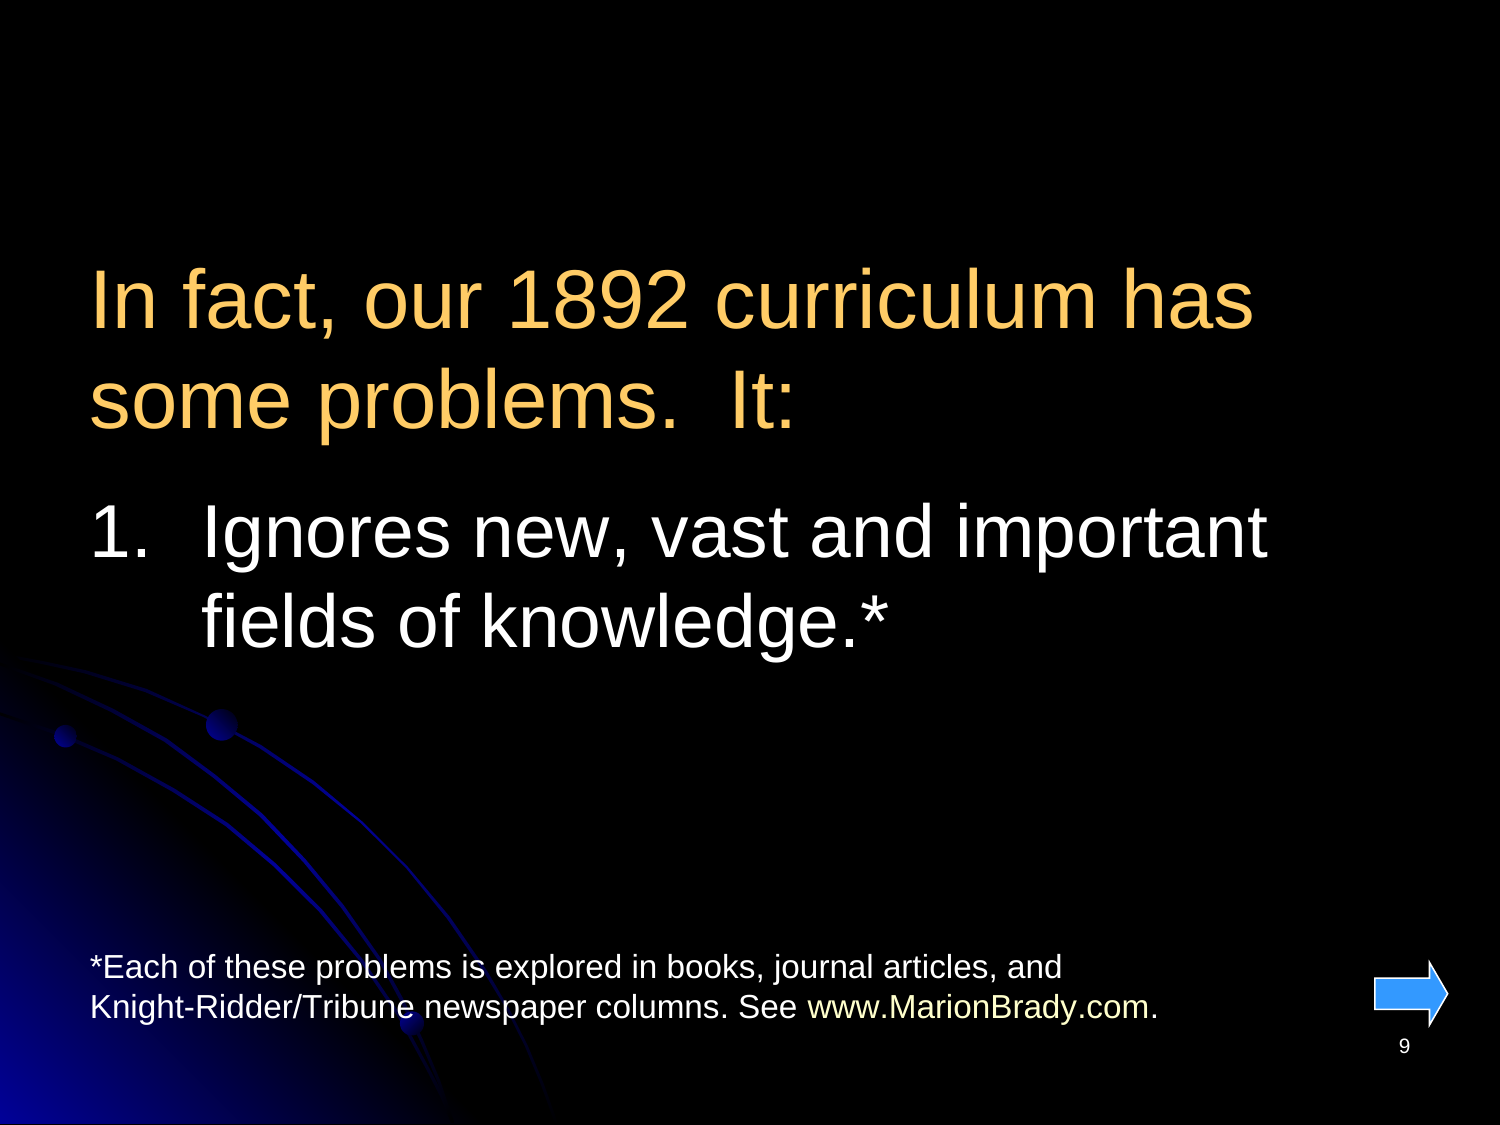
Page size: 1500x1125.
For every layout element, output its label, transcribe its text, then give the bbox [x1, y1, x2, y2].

text_box *Each of these problems is explored in books, journal articles, and Knight-Ridder/Tribune newspaper columns. See www.MarionBrady.com. [74, 937, 1388, 1033]
text_box [1374, 962, 1448, 1026]
text_box In fact, our 1892 curriculum has some problems. It: [75, 237, 1351, 453]
text_box Ignores new, vast and important fields of knowledge.* [74, 474, 1388, 671]
